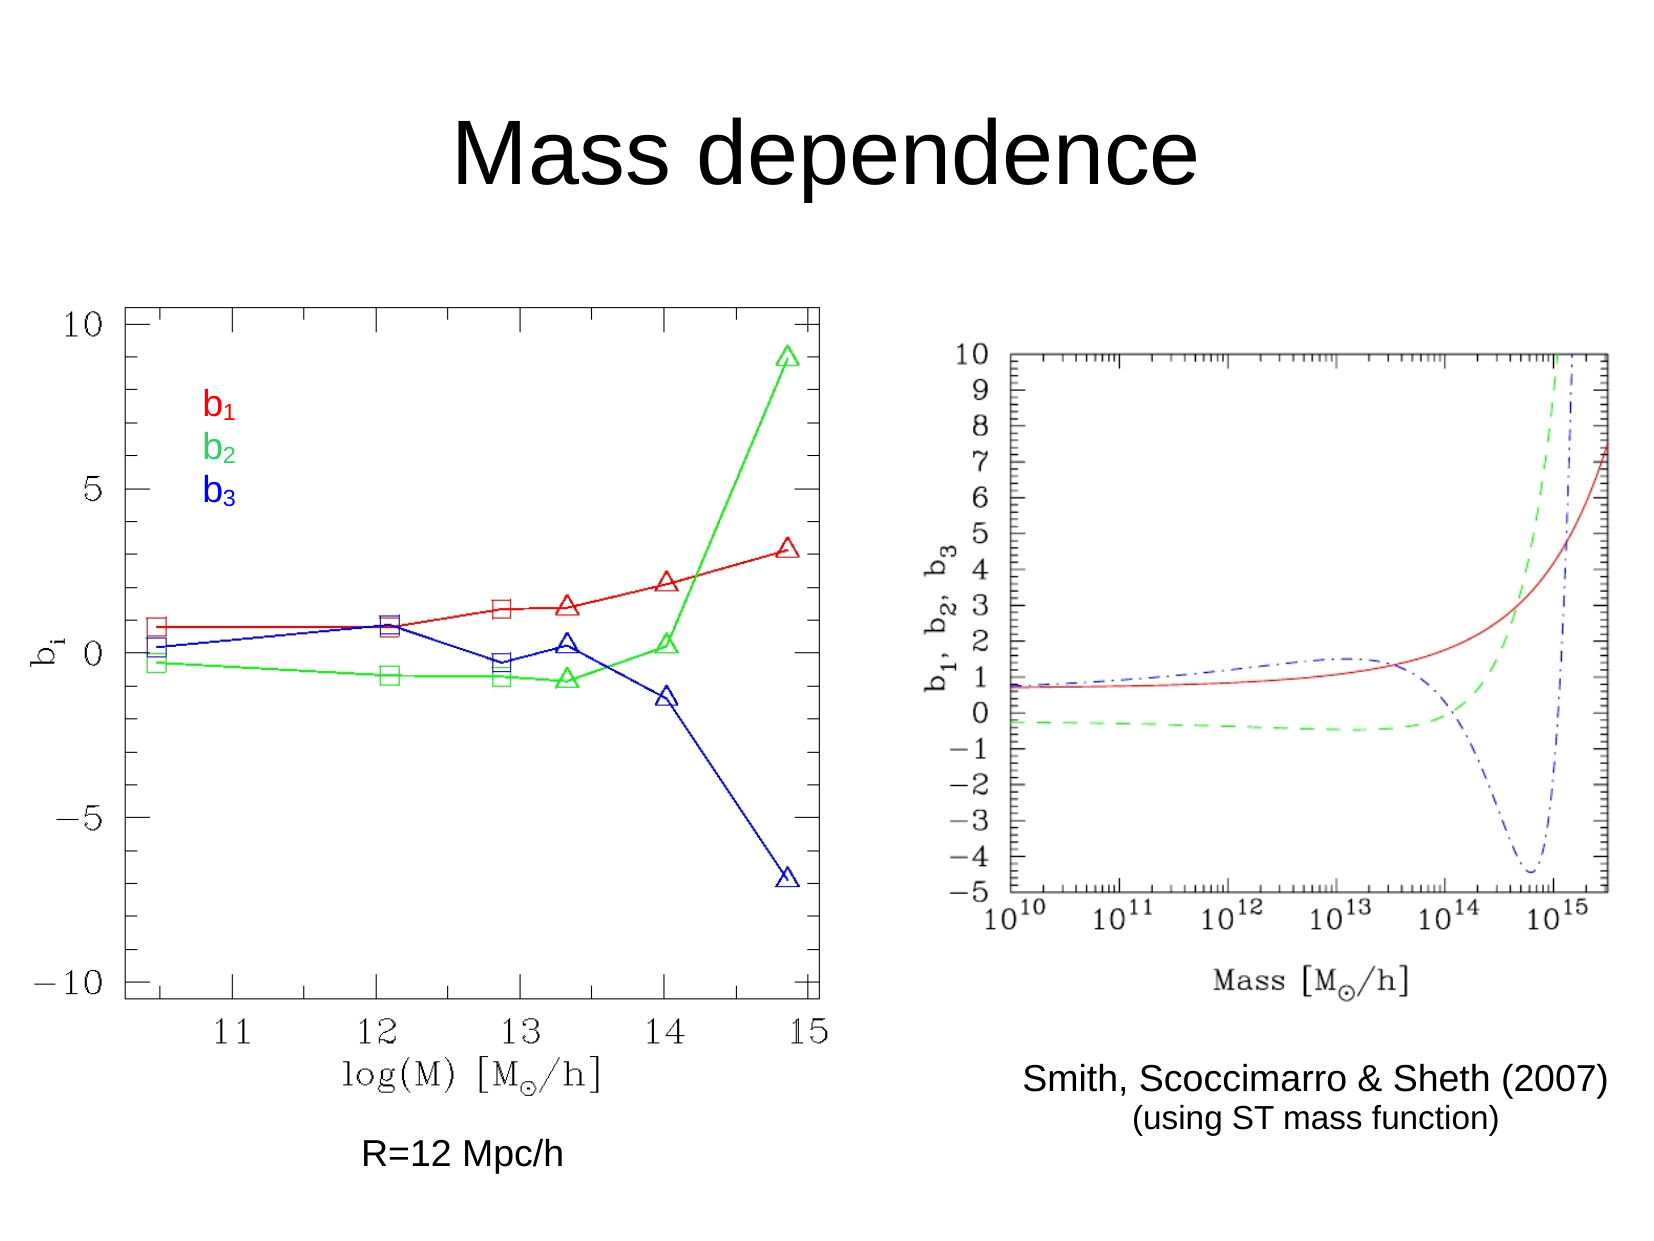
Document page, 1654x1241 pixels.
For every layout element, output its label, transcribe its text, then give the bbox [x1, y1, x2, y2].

text_box b1 b2 b3 [187, 375, 376, 519]
text_box Smith, Scoccimarro & Sheth (2007) (using ST mass function) [978, 1050, 1654, 1145]
picture [892, 299, 1654, 1028]
text_box R=12 Mpc/h [143, 1125, 782, 1182]
picture [26, 262, 863, 1099]
title Mass dependence [82, 56, 1571, 250]
